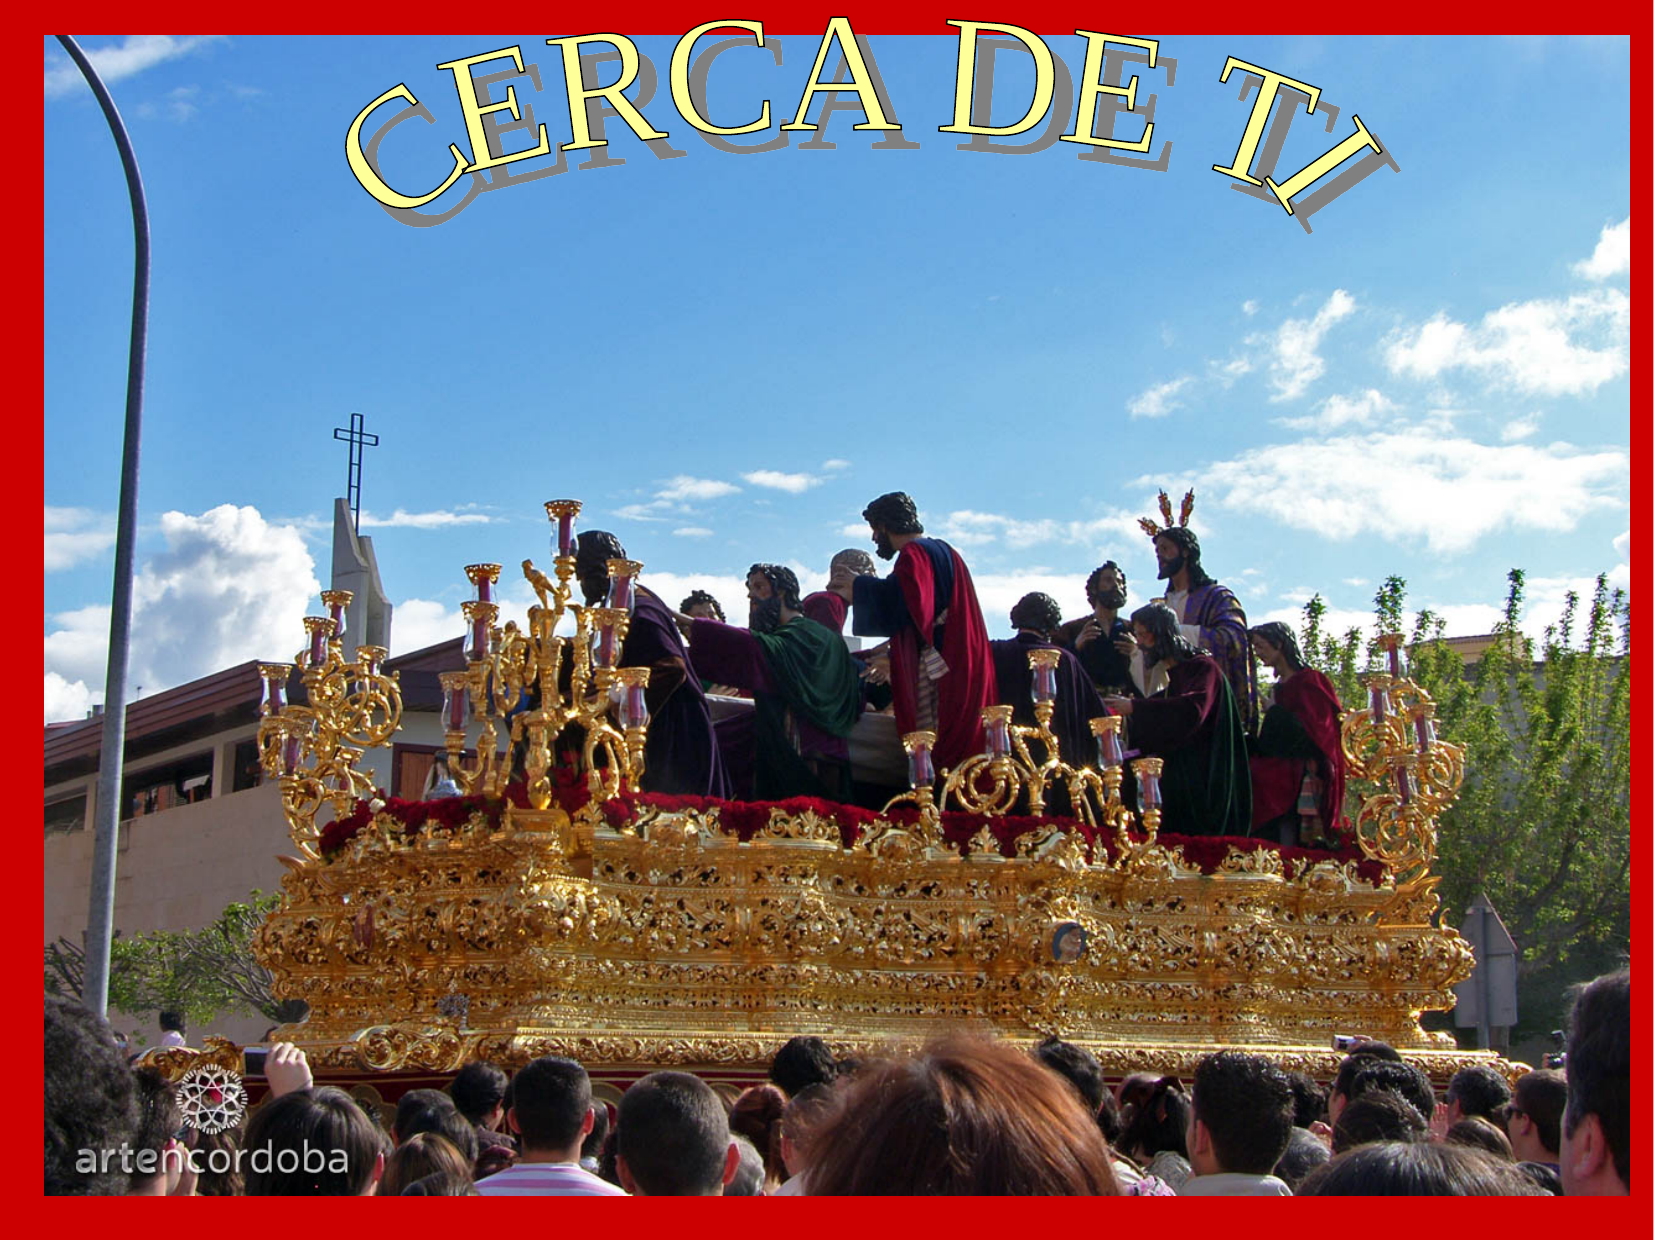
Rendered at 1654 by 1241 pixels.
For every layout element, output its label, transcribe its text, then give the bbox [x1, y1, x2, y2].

text_box CERCA DE TI [780, 17, 902, 131]
text_box CERCA DE TI [938, 19, 1055, 136]
text_box CERCA DE TI [1264, 114, 1382, 216]
text_box CERCA DE TI [546, 33, 669, 151]
text_box CERCA DE TI [670, 19, 771, 135]
picture [817, 35, 854, 83]
text_box CERCA DE TI [1212, 56, 1322, 187]
picture [578, 42, 622, 90]
picture [970, 35, 1036, 127]
text_box CERCA DE TI [345, 45, 551, 209]
picture [44, 35, 1630, 1196]
text_box CERCA DE TI [1059, 29, 1159, 153]
